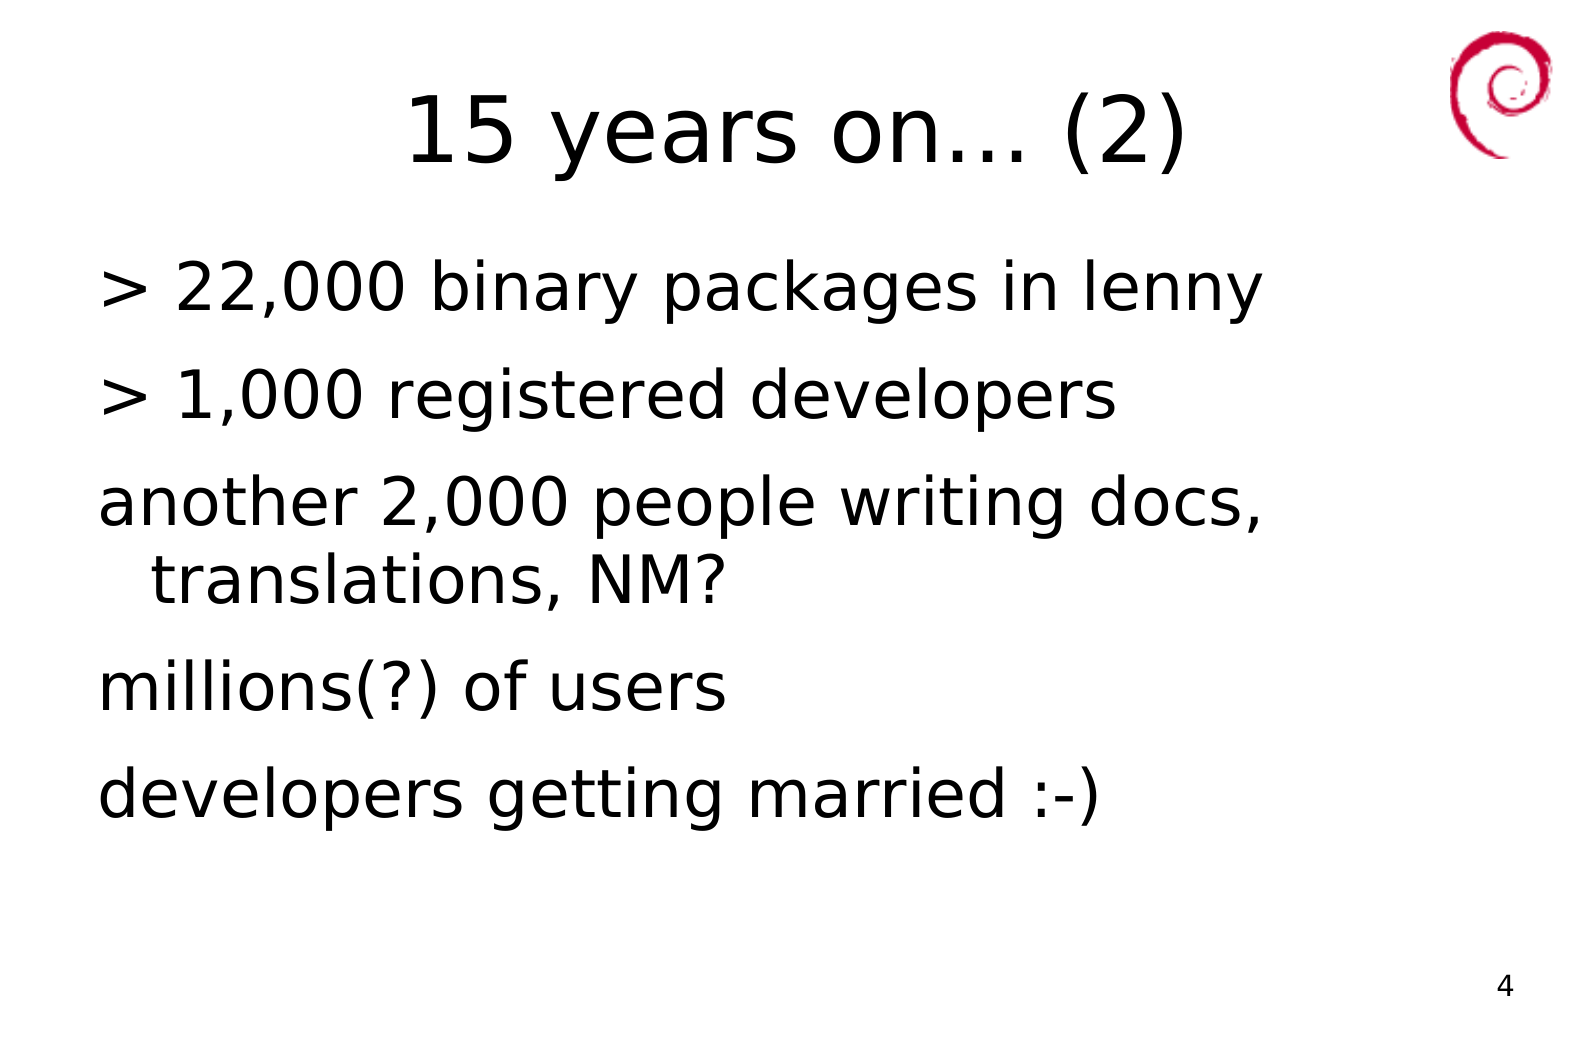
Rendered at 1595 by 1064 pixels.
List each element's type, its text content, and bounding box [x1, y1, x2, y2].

title 15 years on... (2) [79, 42, 1515, 221]
picture [1450, 31, 1555, 159]
list > 22,000 binary packages in lenny > 1,000 registered developers another 2,000 people writing docs, translations, NM? millions(?) of users developers getting married :-) [79, 248, 1515, 951]
